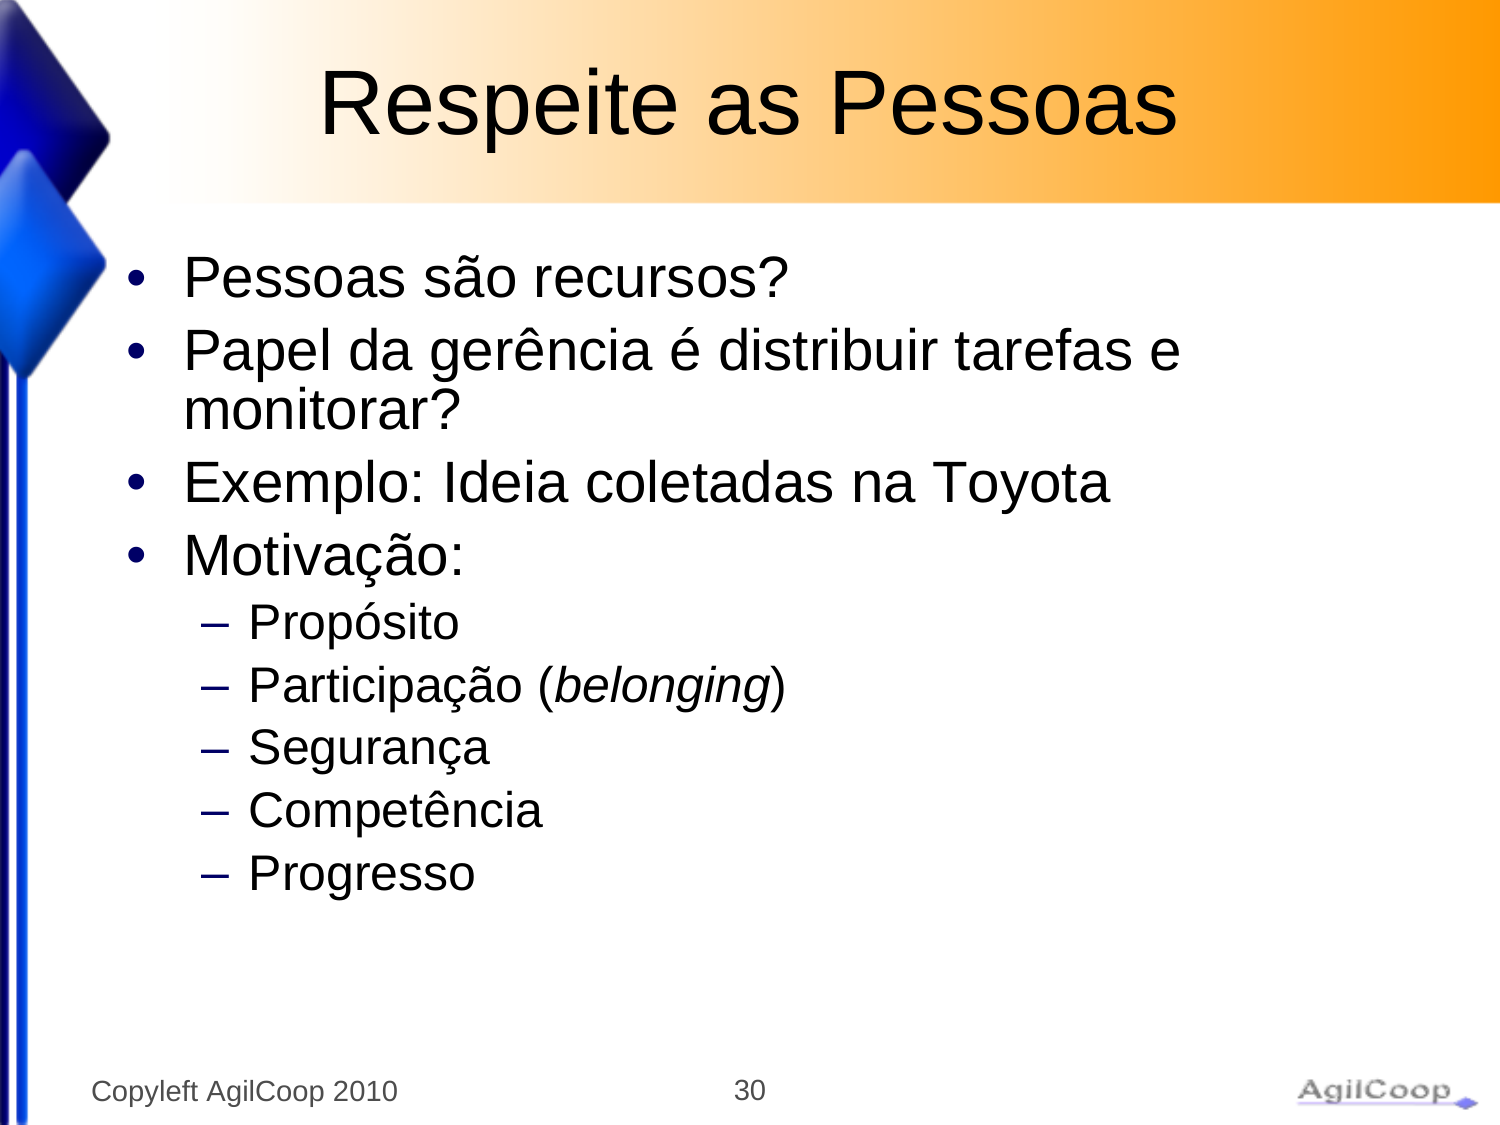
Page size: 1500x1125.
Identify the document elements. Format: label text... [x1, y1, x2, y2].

title Respeite as Pessoas [75, 8, 1426, 197]
list Pessoas são recursos? Papel da gerência é distribuir tarefas e monitorar? Exemplo: Ideia coletadas na Toyota Motivação: Propósito Participação (belonging) Segurança Competência Progresso [112, 243, 1425, 1006]
picture [0, 0, 1500, 1125]
